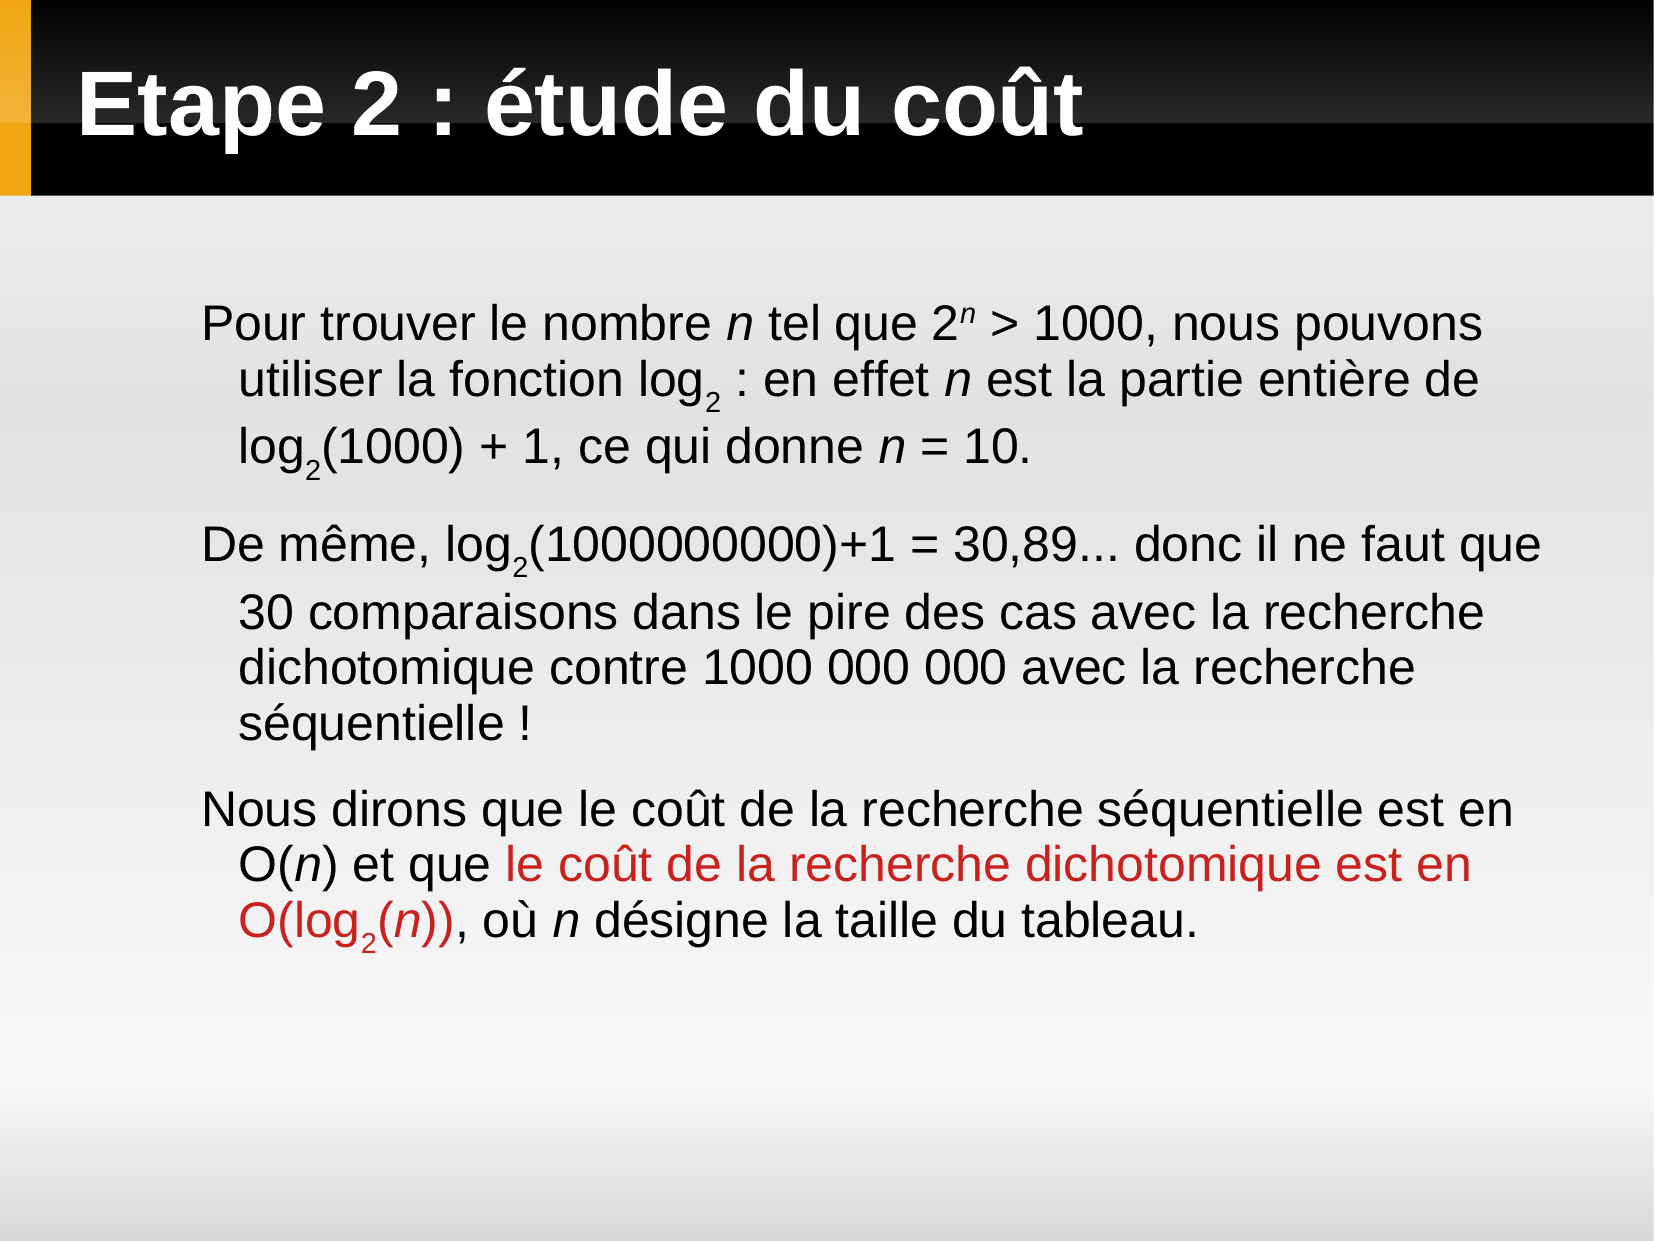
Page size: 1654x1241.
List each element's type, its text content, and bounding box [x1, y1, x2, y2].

picture [0, 0, 1654, 1241]
list Pour trouver le nombre n tel que 2n > 1000, nous pouvons utiliser la fonction log2 : en effet n est la partie entière de log2(1000) + 1, ce qui donne n = 10. De même, log2(1000000000)+1 = 30,89... donc il ne faut que 30 comparaisons dans le pire des cas avec la recherche dichotomique contre 1000 000 000 avec la recherche séquentielle ! Nous dirons que le coût de la recherche séquentielle est en O(n) et que le coût de la recherche dichotomique est en O(log2(n)), où n désigne la taille du tableau. [88, 295, 1577, 1086]
title Etape 2 : étude du coût [76, 0, 1565, 208]
